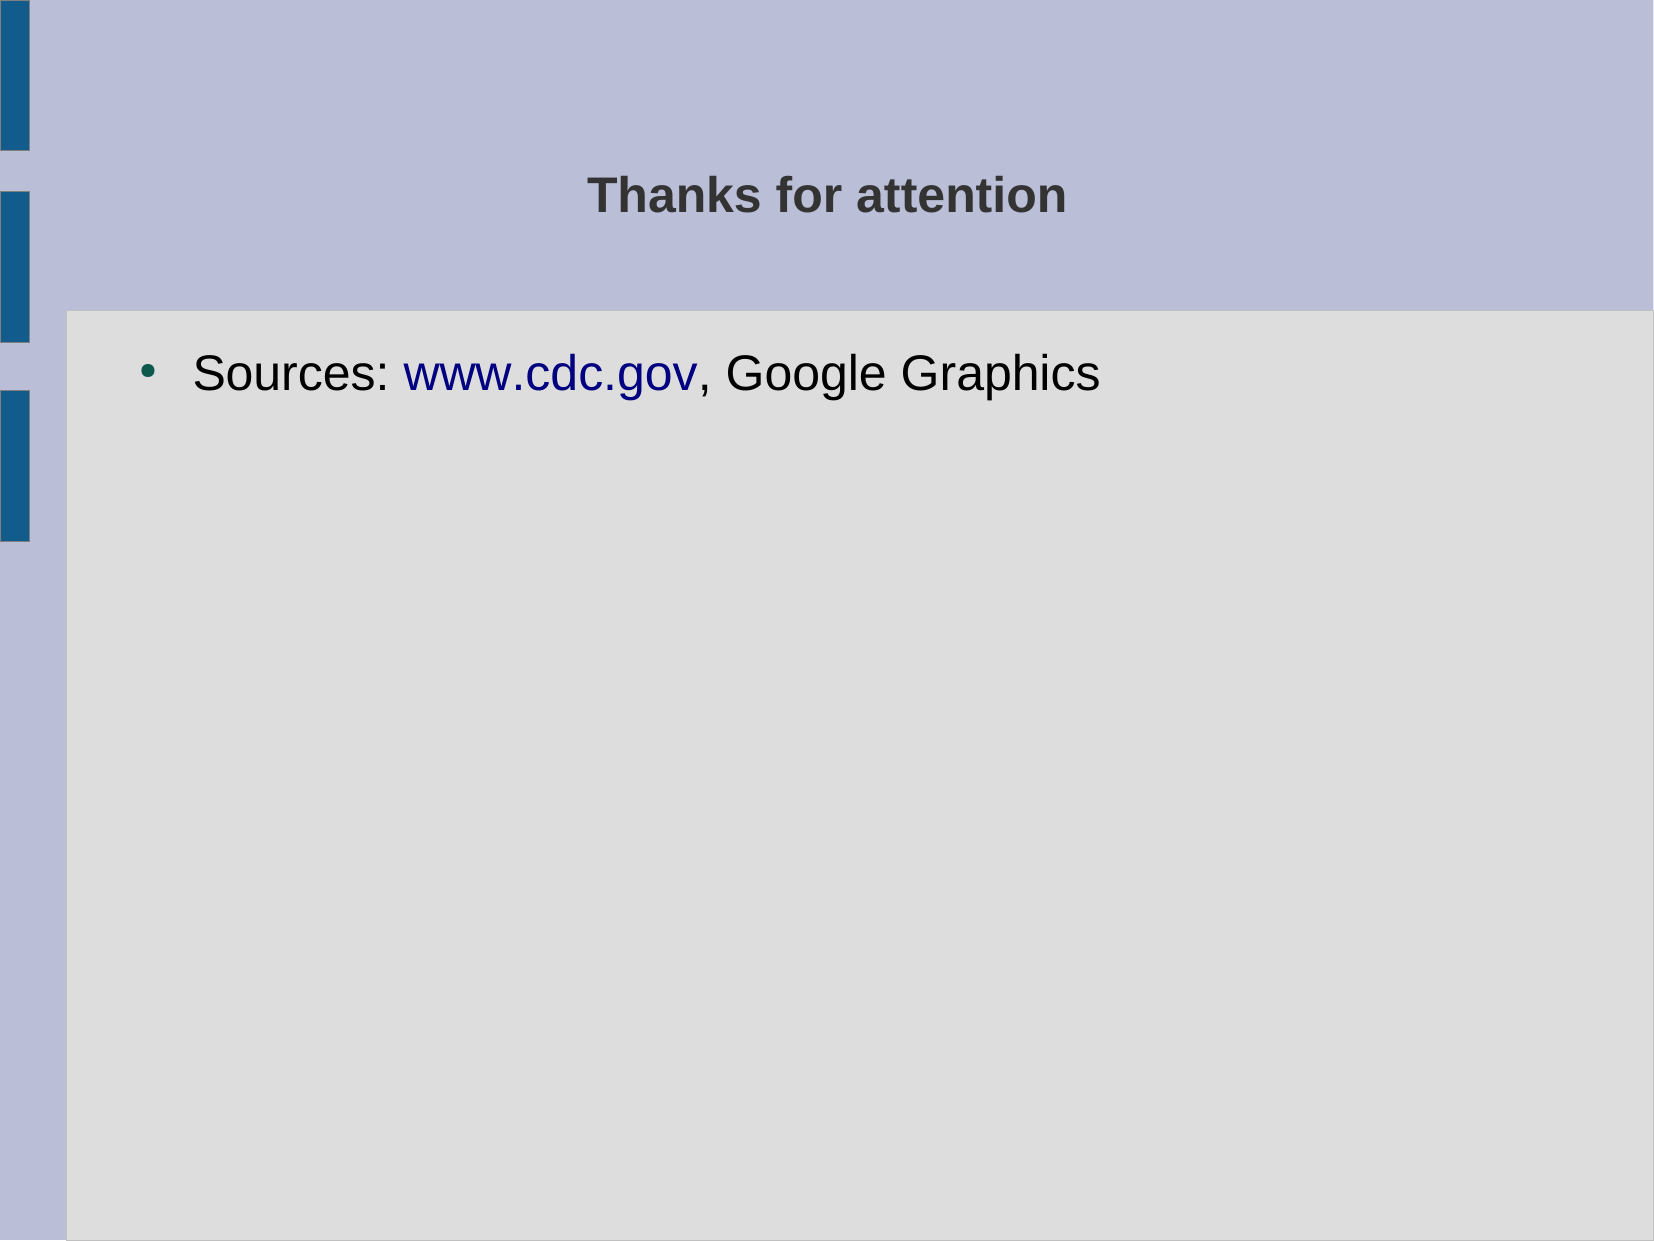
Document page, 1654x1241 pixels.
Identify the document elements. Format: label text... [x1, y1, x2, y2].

title Thanks for attention [121, 91, 1534, 299]
list Sources: www.cdc.gov, Google Graphics [121, 344, 1534, 1127]
